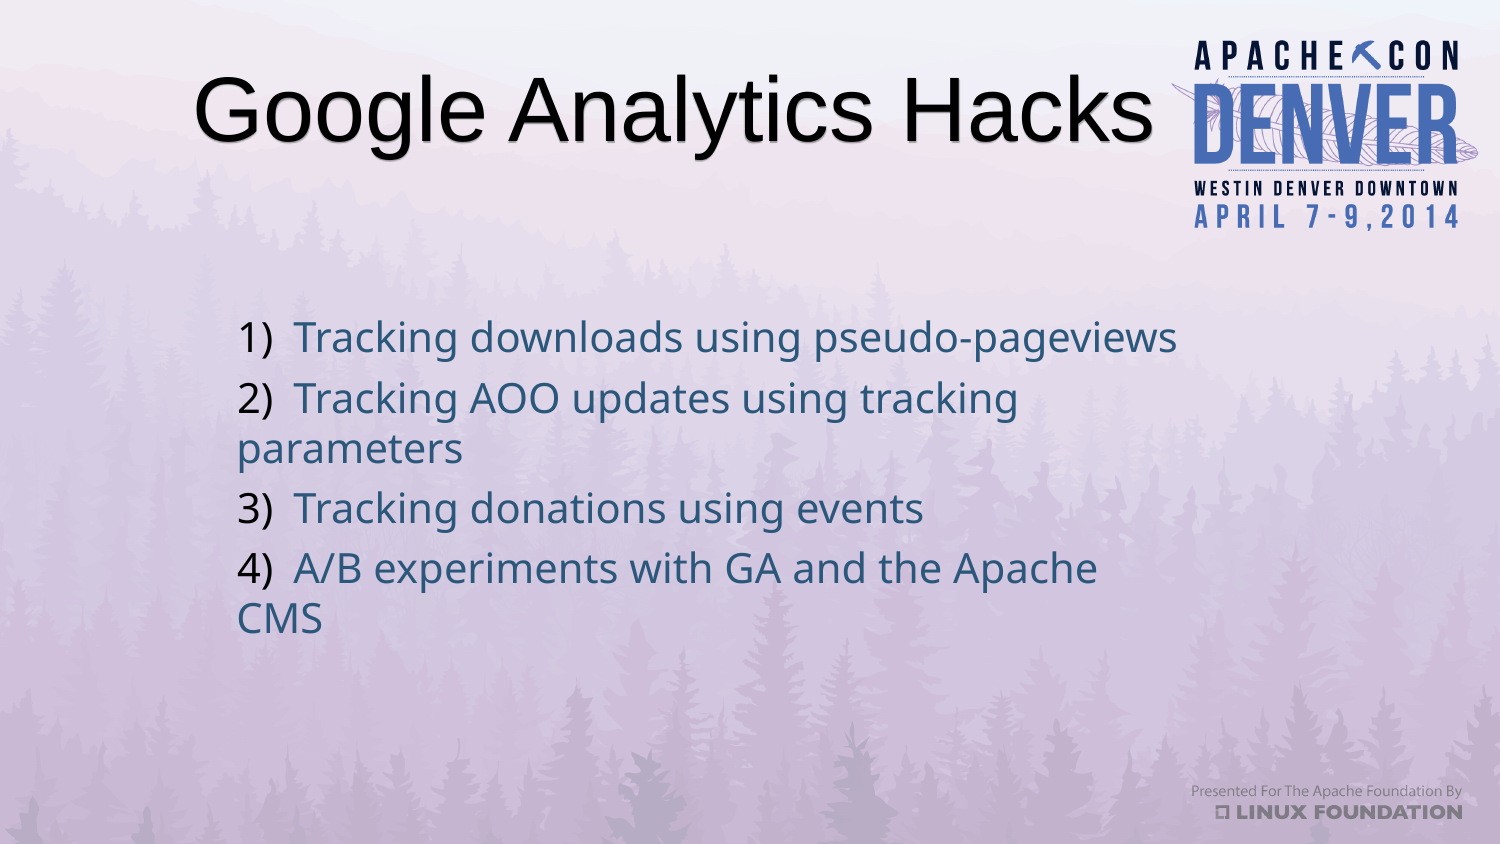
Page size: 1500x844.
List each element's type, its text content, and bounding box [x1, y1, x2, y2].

picture [0, 0, 1500, 844]
title Google Analytics Hacks [0, 39, 1351, 181]
text_box Tracking downloads using pseudo-pageviews Tracking AOO updates using tracking parameters Tracking donations using events A/B experiments with GA and the Apache CMS [165, 303, 1206, 376]
